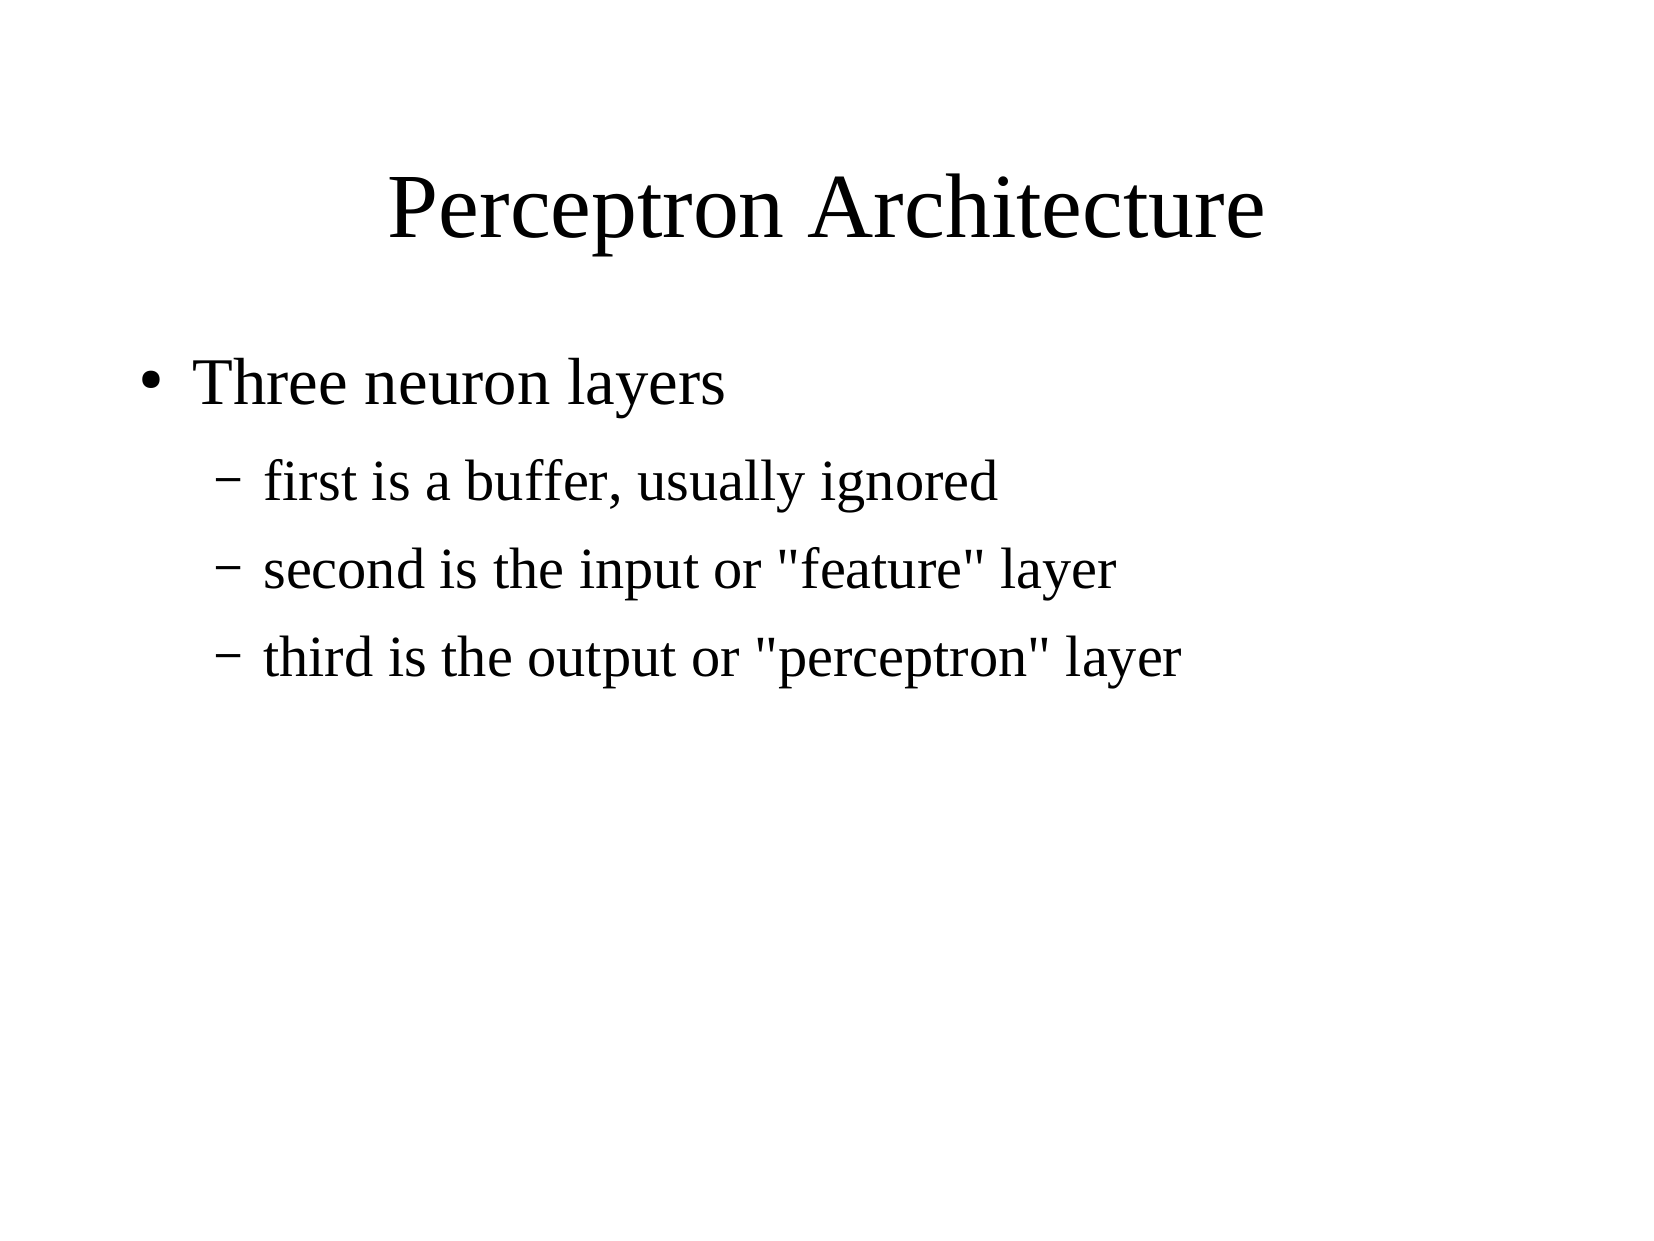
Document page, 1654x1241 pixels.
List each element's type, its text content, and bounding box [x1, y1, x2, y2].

list Three neuron layers first is a buffer, usually ignored second is the input or "feature" layer third is the output or "perceptron" layer [121, 344, 1534, 1127]
title Perceptron Architecture [121, 102, 1534, 311]
